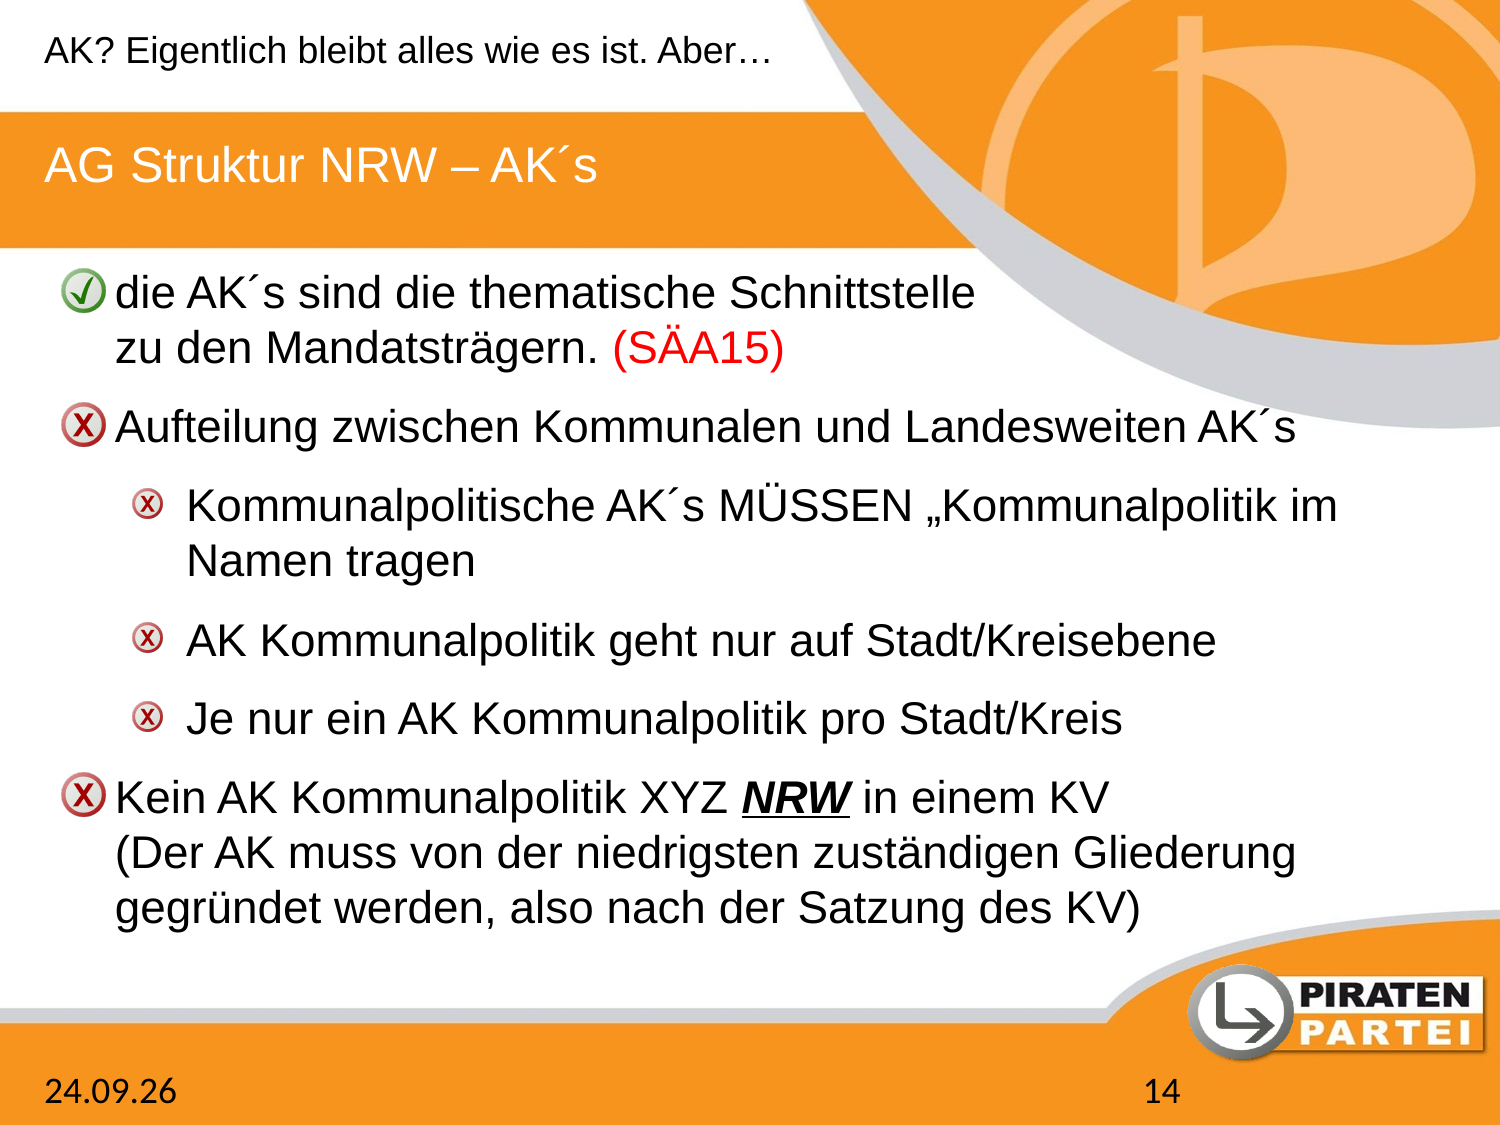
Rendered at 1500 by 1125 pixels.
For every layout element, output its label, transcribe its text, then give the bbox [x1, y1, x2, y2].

slide_number <Nummer> [1128, 1058, 1478, 1103]
list die AK´s sind die thematische Schnittstelle zu den Mandatsträgern. (SÄA15) Aufteilung zwischen Kommunalen und Landesweiten AK´s Kommunalpolitische AK´s MÜSSEN „Kommunalpolitik im Namen tragen AK Kommunalpolitik geht nur auf Stadt/Kreisebene Je nur ein AK Kommunalpolitik pro Stadt/Kreis Kein AK Kommunalpolitik XYZ NRW in einem KV (Der AK muss von der niedrigsten zuständigen Gliederung gegründet werden, also nach der Satzung des KV) [29, 255, 1471, 1006]
picture [0, 0, 1500, 1125]
list AK? Eigentlich bleibt alles wie es ist. Aber… [29, 19, 857, 102]
slide_number 01.04.14 [29, 1058, 389, 1103]
title AG Struktur NRW – AK´s [29, 125, 857, 232]
